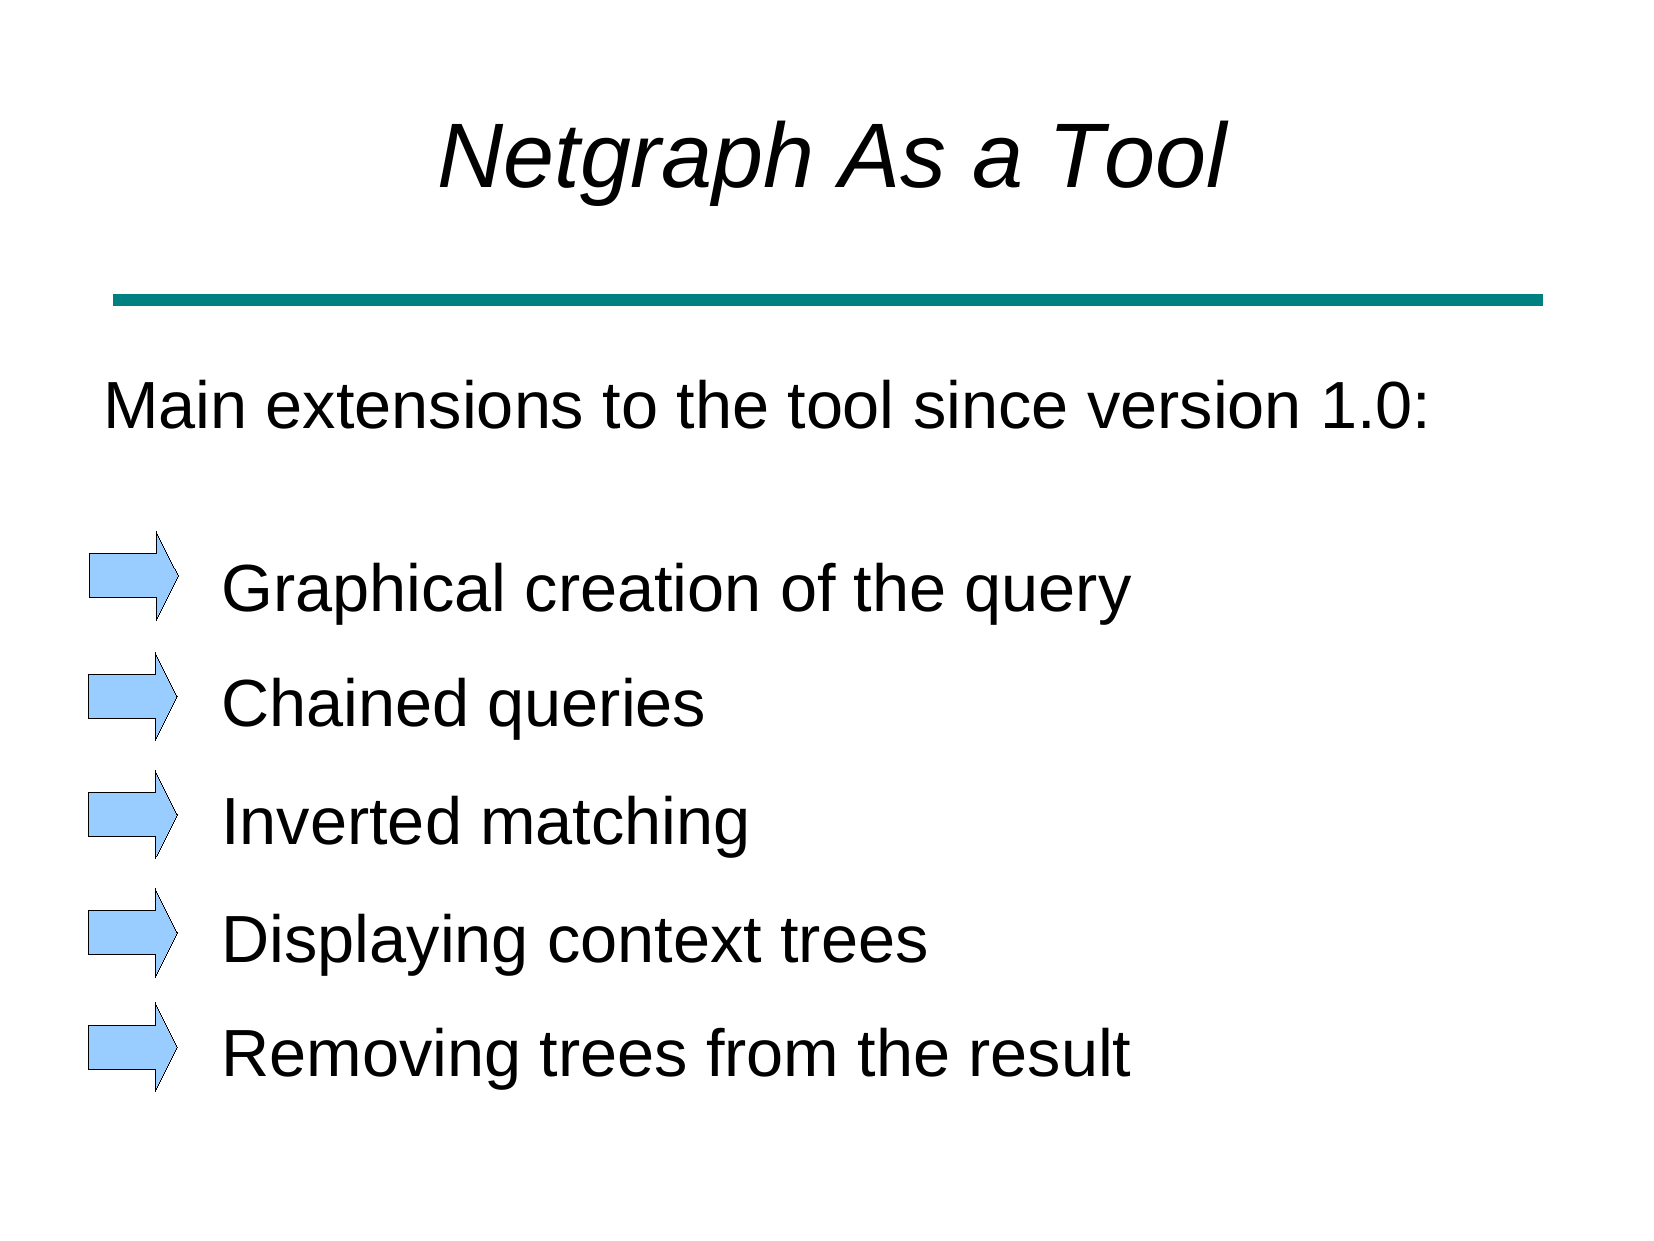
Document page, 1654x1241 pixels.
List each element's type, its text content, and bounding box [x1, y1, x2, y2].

text_box [89, 468, 179, 621]
text_box Main extensions to the tool since version 1.0: [88, 354, 1565, 444]
text_box [88, 652, 178, 741]
text_box [88, 888, 178, 978]
text_box [88, 770, 178, 859]
text_box Removing trees from the result [206, 1002, 1536, 1093]
text_box [88, 1002, 178, 1092]
text_box Displaying context trees [206, 888, 1536, 979]
title Netgraph As a Tool [88, 42, 1577, 268]
text_box Inverted matching [206, 770, 1359, 860]
text_box Chained queries [206, 652, 1418, 742]
text_box Graphical creation of the query [206, 537, 1557, 627]
